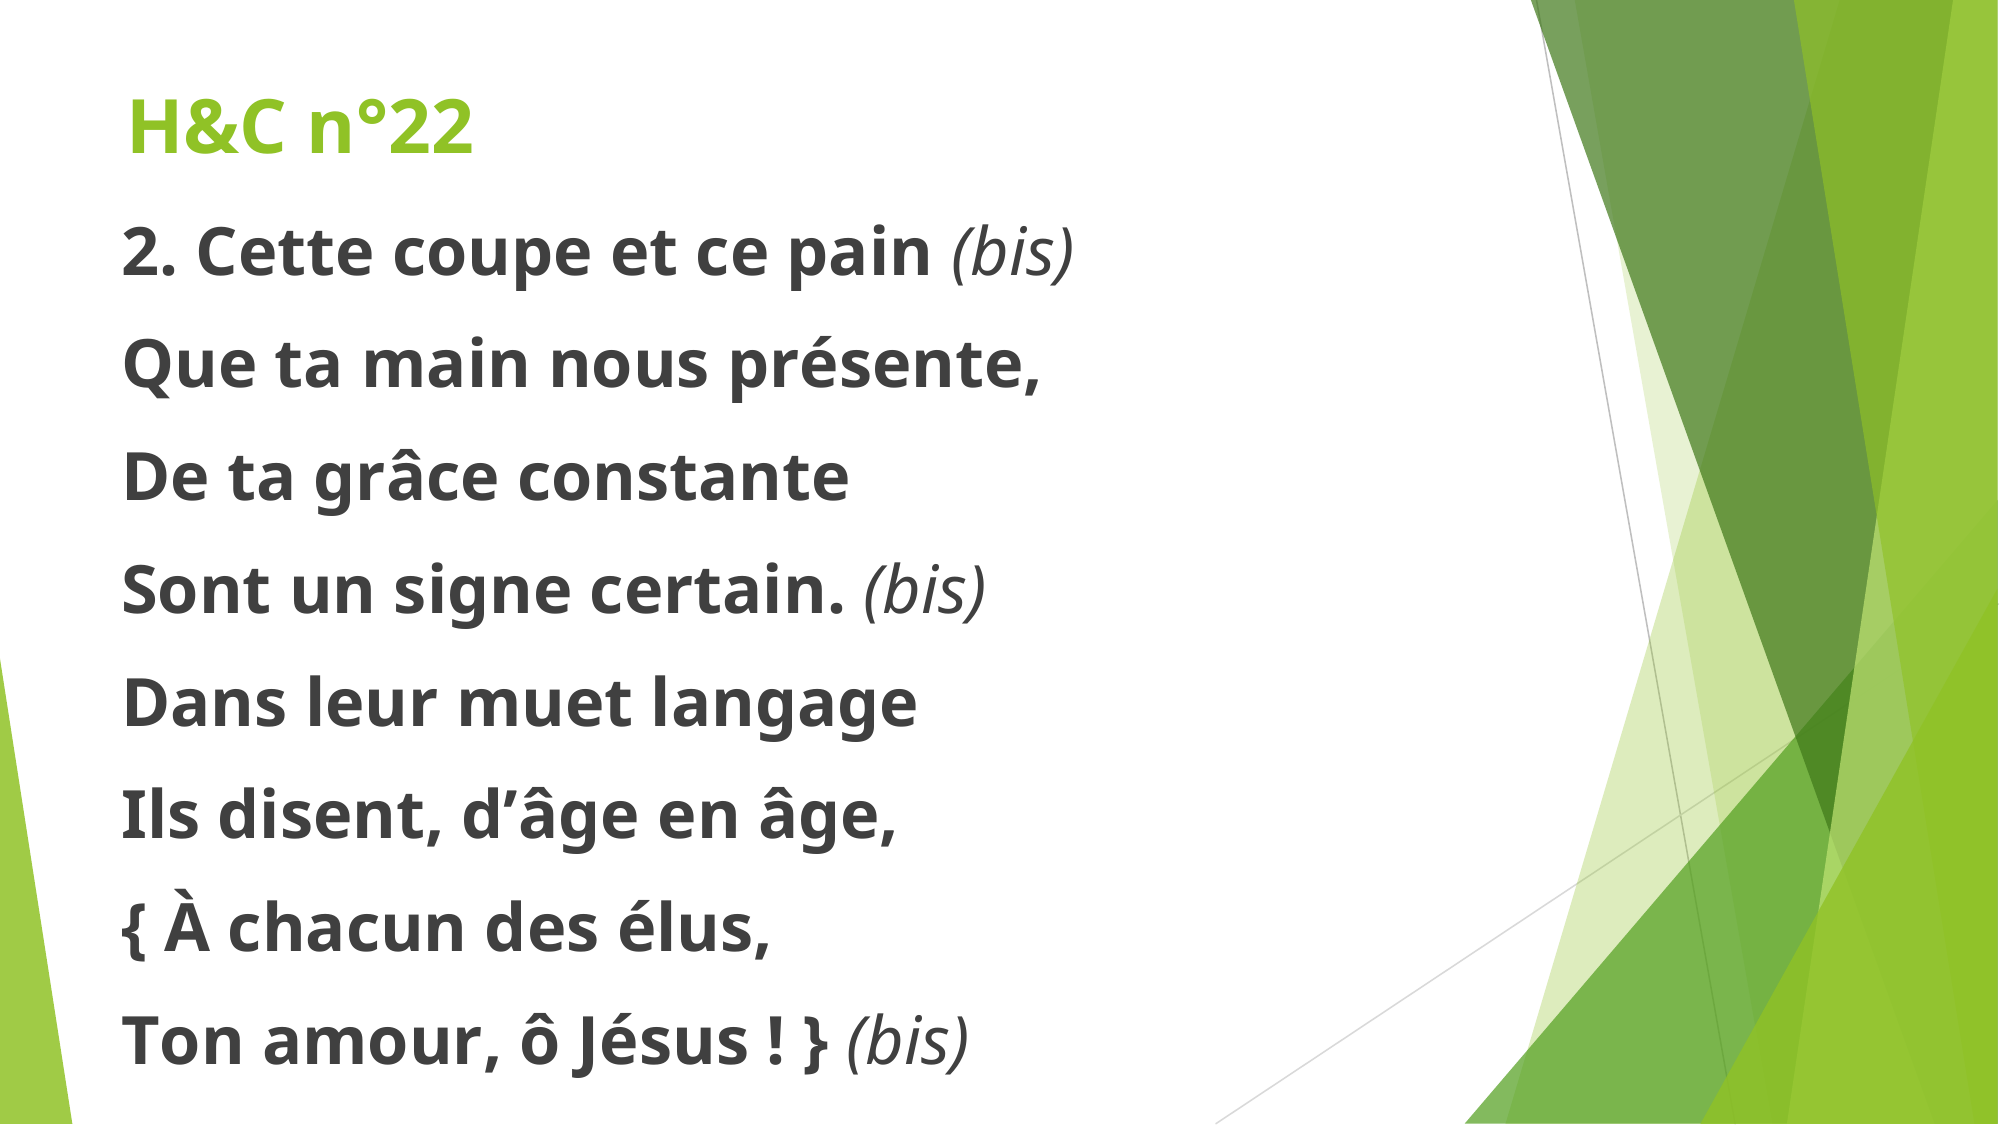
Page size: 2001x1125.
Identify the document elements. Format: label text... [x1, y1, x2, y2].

text_box 2. Cette coupe et ce pain (bis) Que ta main nous présente, De ta grâce constante Sont un signe certain. (bis) Dans leur muet langage Ils disent, d’âge en âge, { À chacun des élus, Ton amour, ô Jésus ! } (bis) [106, 188, 1961, 1074]
text_box H&C n°22 [111, 70, 1522, 178]
